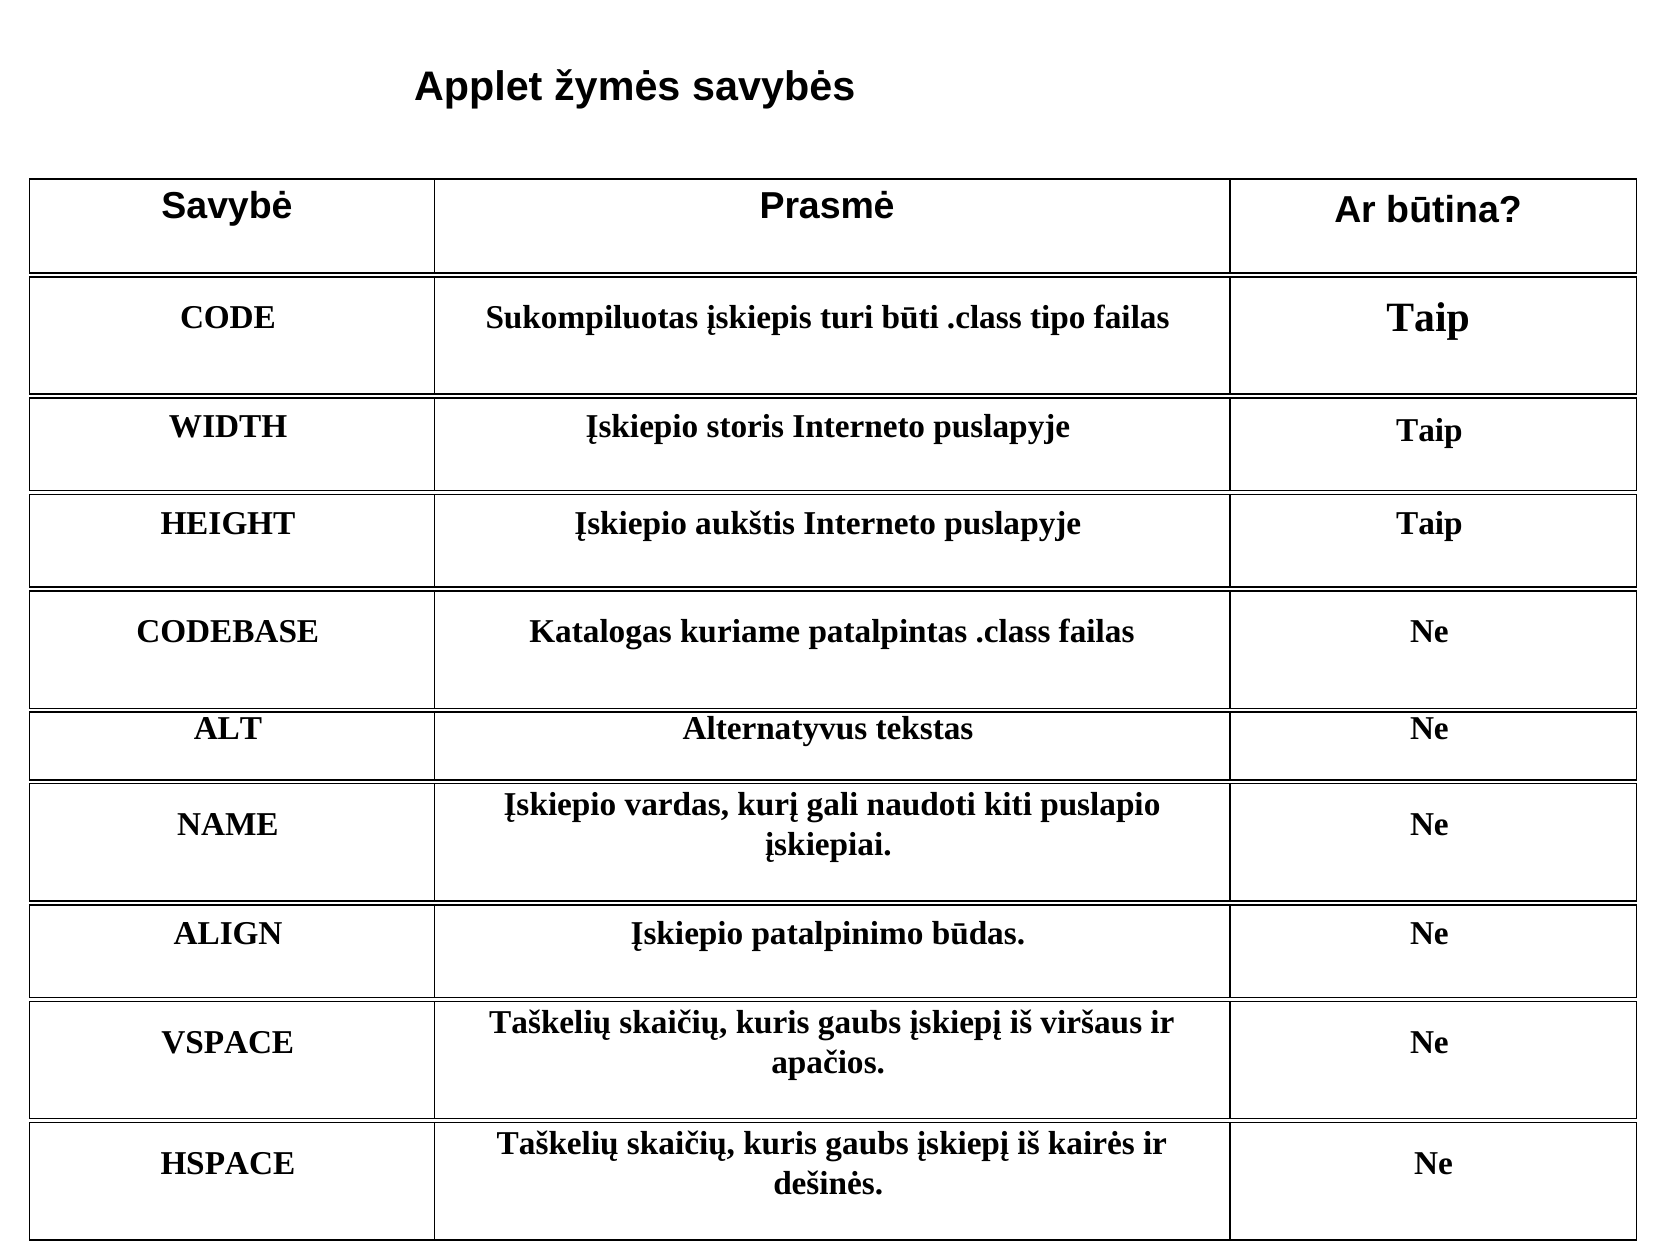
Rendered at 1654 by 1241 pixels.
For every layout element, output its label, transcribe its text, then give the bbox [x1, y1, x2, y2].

text_box Ne [1230, 590, 1637, 709]
text_box Prasmė [434, 178, 1230, 273]
text_box Ar būtina? [1230, 178, 1637, 273]
text_box Ne [1230, 1001, 1637, 1119]
text_box HEIGHT [29, 494, 434, 587]
text_box Įskiepio storis Interneto puslapyje [434, 398, 1230, 491]
text_box Ne [1230, 712, 1637, 780]
text_box HSPACE [29, 1122, 434, 1241]
text_box Ne [1230, 904, 1637, 998]
text_box CODE [29, 276, 434, 395]
text_box ALT [29, 712, 434, 780]
text_box Taškelių skaičių, kuris gaubs įskiepį iš kairės ir dešinės. [434, 1122, 1230, 1241]
text_box Įskiepio aukštis Interneto puslapyje [434, 494, 1230, 587]
text_box CODEBASE [29, 590, 434, 709]
text_box Taip [1230, 276, 1637, 395]
text_box NAME [29, 783, 434, 901]
text_box ALIGN [29, 904, 434, 998]
text_box Savybė [29, 178, 434, 273]
text_box Įskiepio vardas, kurį gali naudoti kiti puslapio įskiepiai. [434, 783, 1230, 901]
text_box WIDTH [29, 398, 434, 491]
text_box VSPACE [29, 1001, 434, 1119]
text_box Įskiepio patalpinimo būdas. [434, 904, 1230, 998]
text_box Taškelių skaičių, kuris gaubs įskiepį iš viršaus ir apačios. [434, 1001, 1230, 1119]
text_box Applet žymės savybės [399, 51, 871, 117]
text_box Ne [1230, 783, 1637, 901]
text_box Taip [1230, 398, 1637, 491]
text_box Katalogas kuriame patalpintas .class failas [434, 590, 1230, 709]
text_box Taip [1230, 494, 1637, 587]
text_box Sukompiluotas įskiepis turi būti .class tipo failas [434, 276, 1230, 395]
text_box Alternatyvus tekstas [434, 712, 1230, 780]
text_box Ne [1230, 1122, 1637, 1241]
